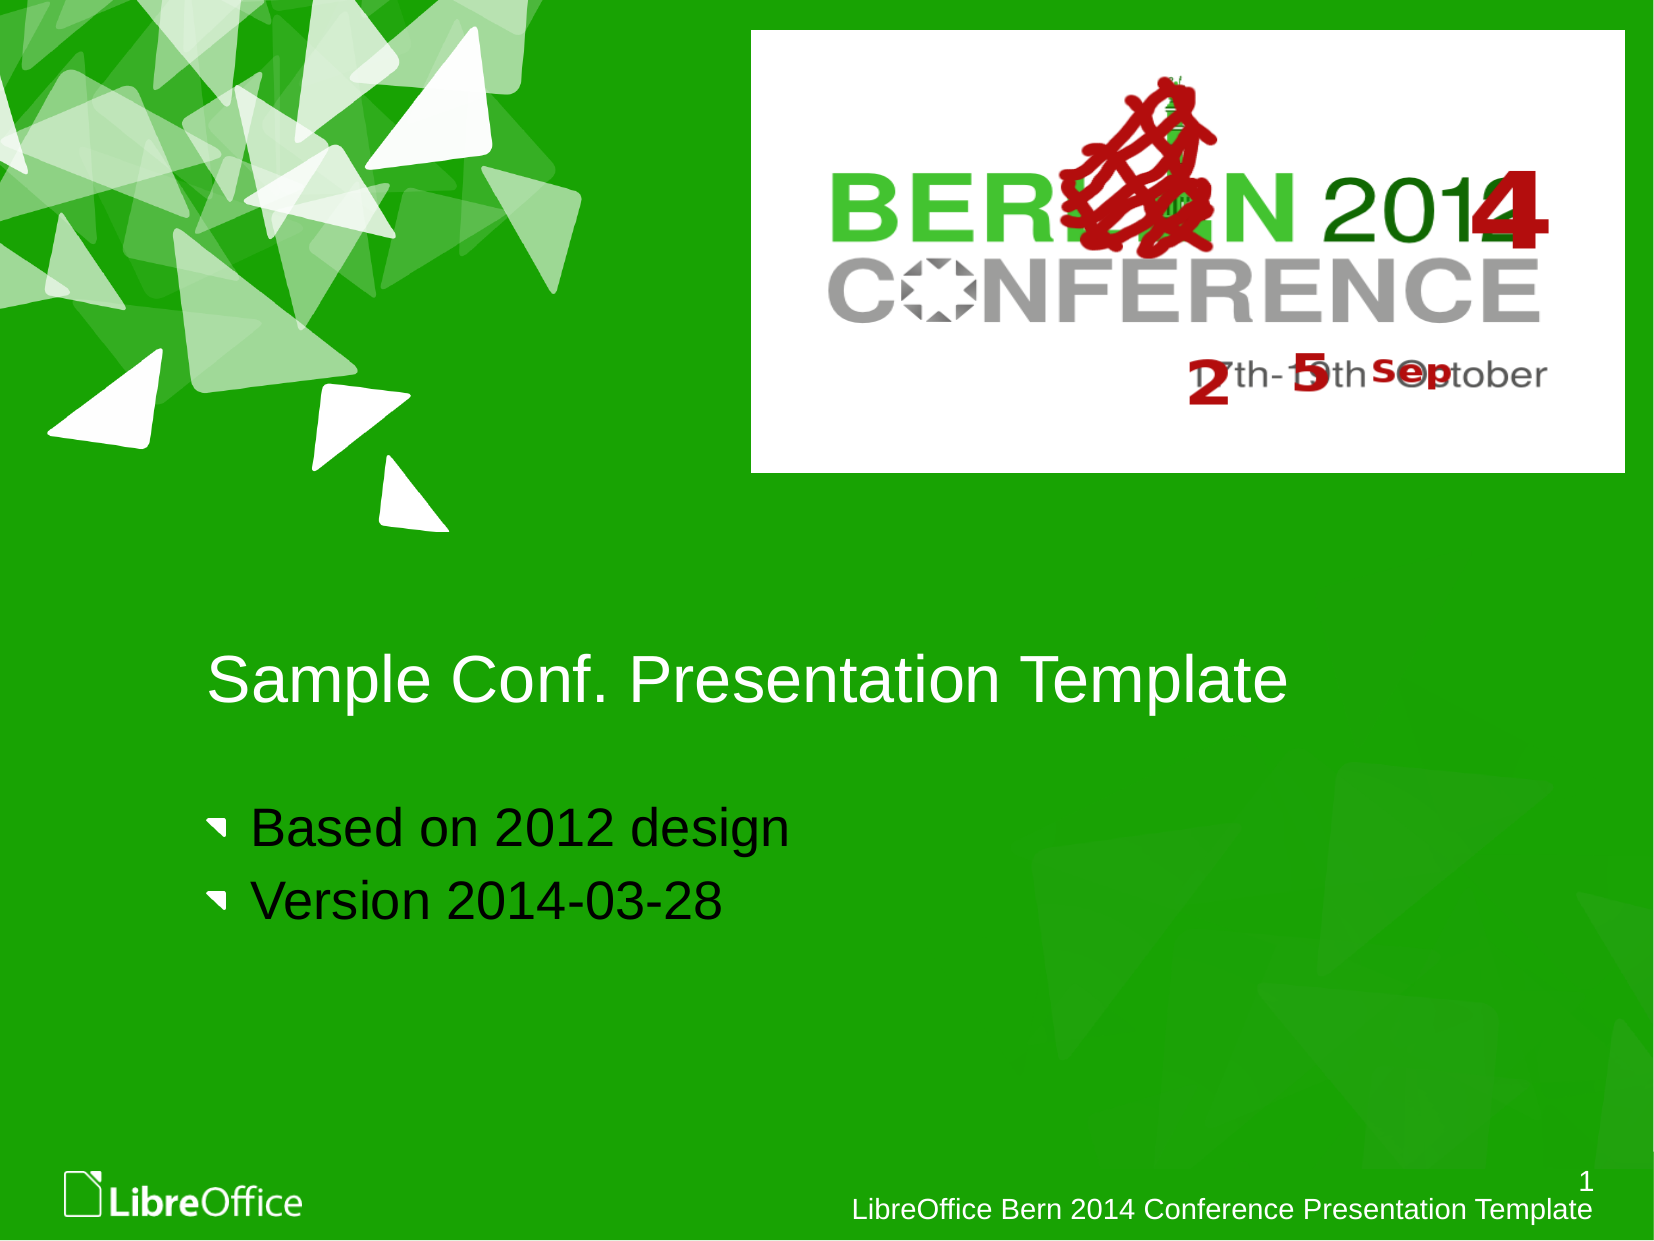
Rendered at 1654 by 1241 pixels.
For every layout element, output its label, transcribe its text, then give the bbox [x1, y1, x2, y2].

picture [751, 30, 1625, 473]
title Sample Conf. Presentation Template [206, 590, 1477, 768]
picture [915, 548, 1654, 1169]
picture [0, 0, 680, 532]
list Based on 2012 design Version 2014-03-28 [206, 797, 1477, 1241]
picture [64, 1171, 206, 1217]
